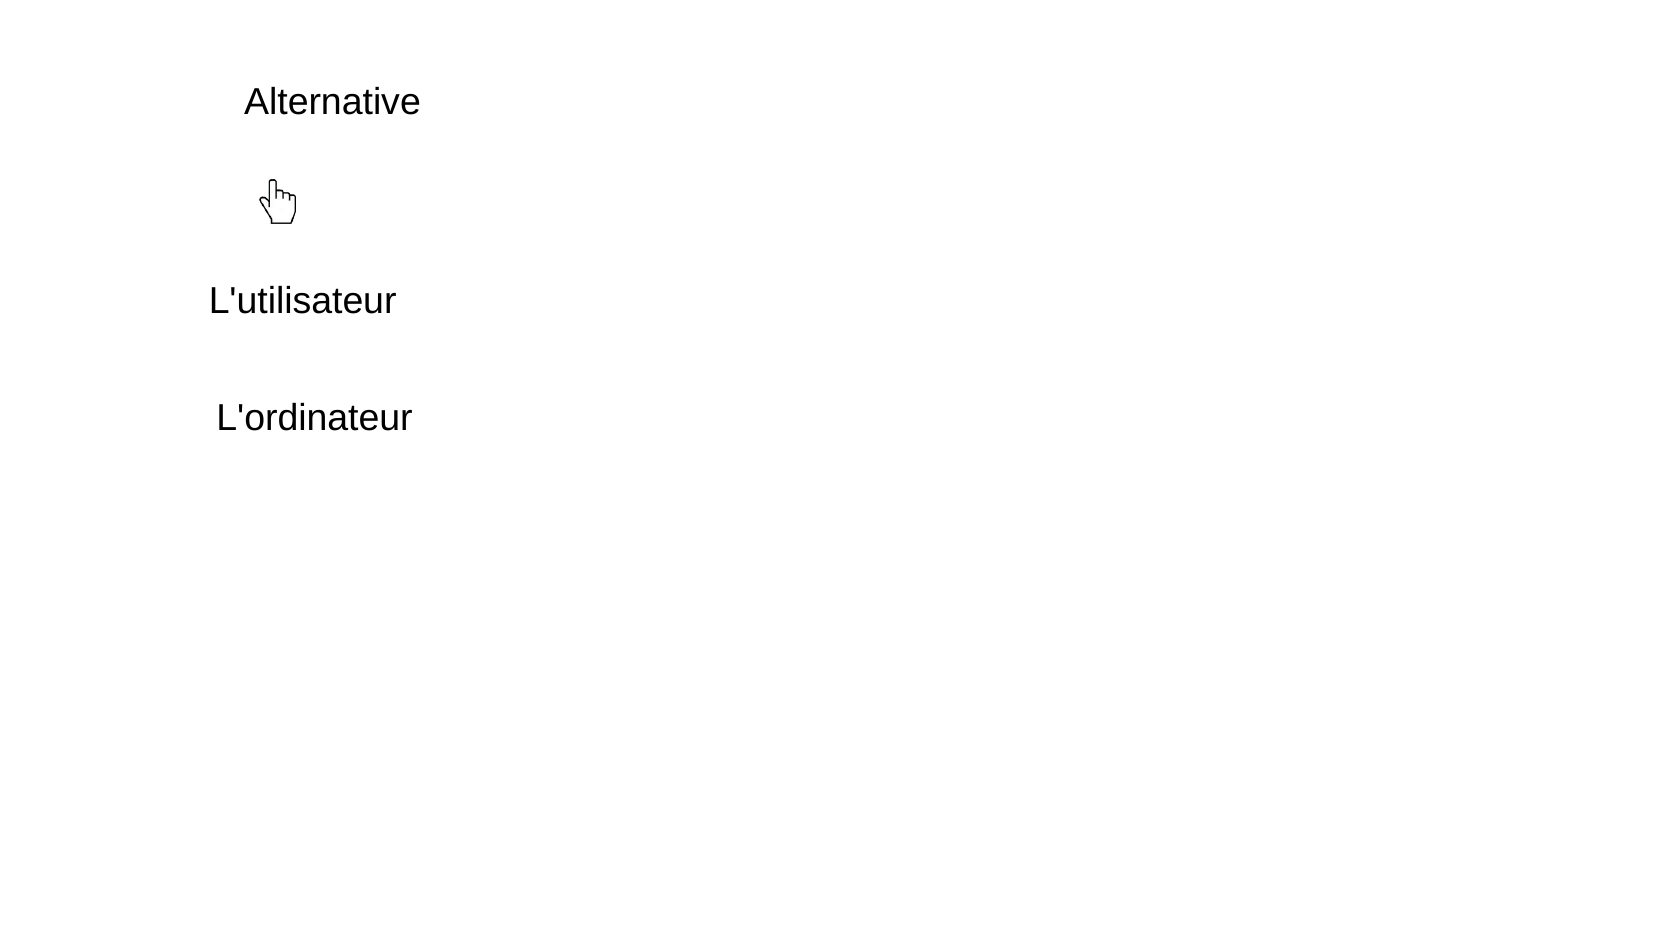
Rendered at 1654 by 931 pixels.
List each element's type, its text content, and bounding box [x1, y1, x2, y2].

text_box L'utilisateur [193, 271, 596, 329]
text_box L'ordinateur [201, 388, 489, 451]
text_box Alternative [229, 73, 437, 131]
picture [259, 179, 296, 224]
